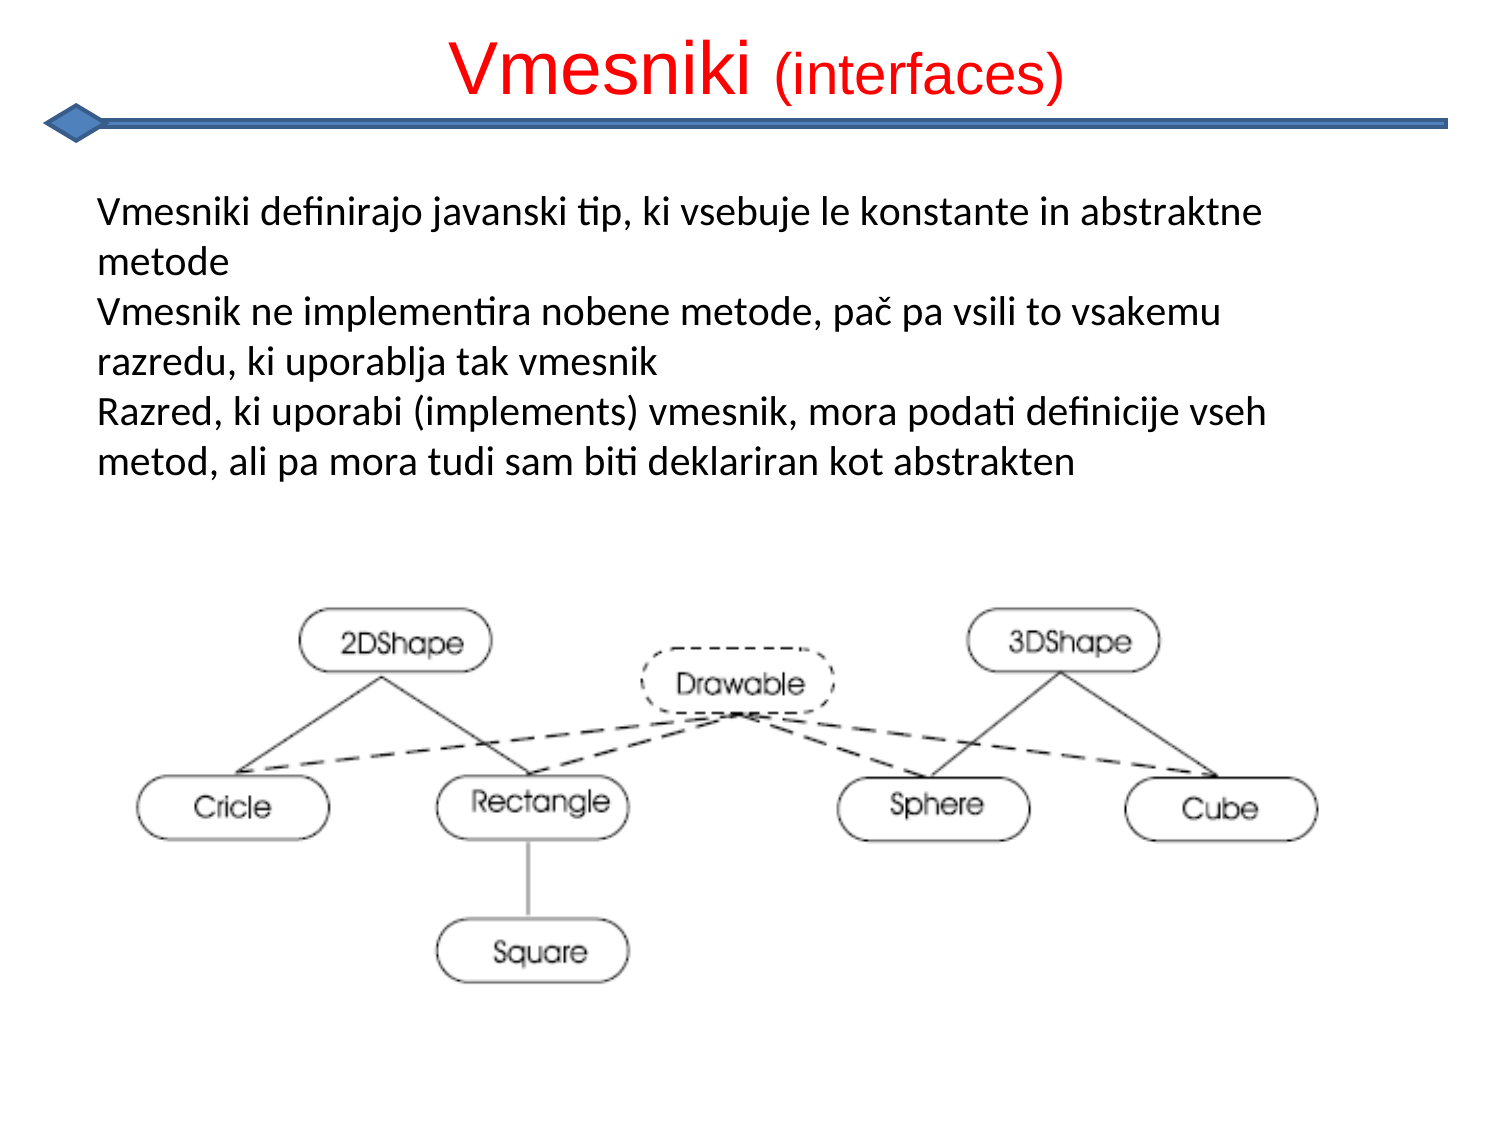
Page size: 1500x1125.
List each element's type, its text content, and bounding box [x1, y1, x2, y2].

title Vmesniki (interfaces) [82, 0, 1433, 129]
picture [70, 585, 1346, 1003]
text_box Vmesniki definirajo javanski tip, ki vsebuje le konstante in abstraktne metode Vmesnik ne implementira nobene metode, pač pa vsili to vsakemu razredu, ki uporablja tak vmesnik Razred, ki uporabi (implements) vmesnik, mora podati definicije vseh metod, ali pa mora tudi sam biti deklariran kot abstrakten [82, 175, 1372, 492]
